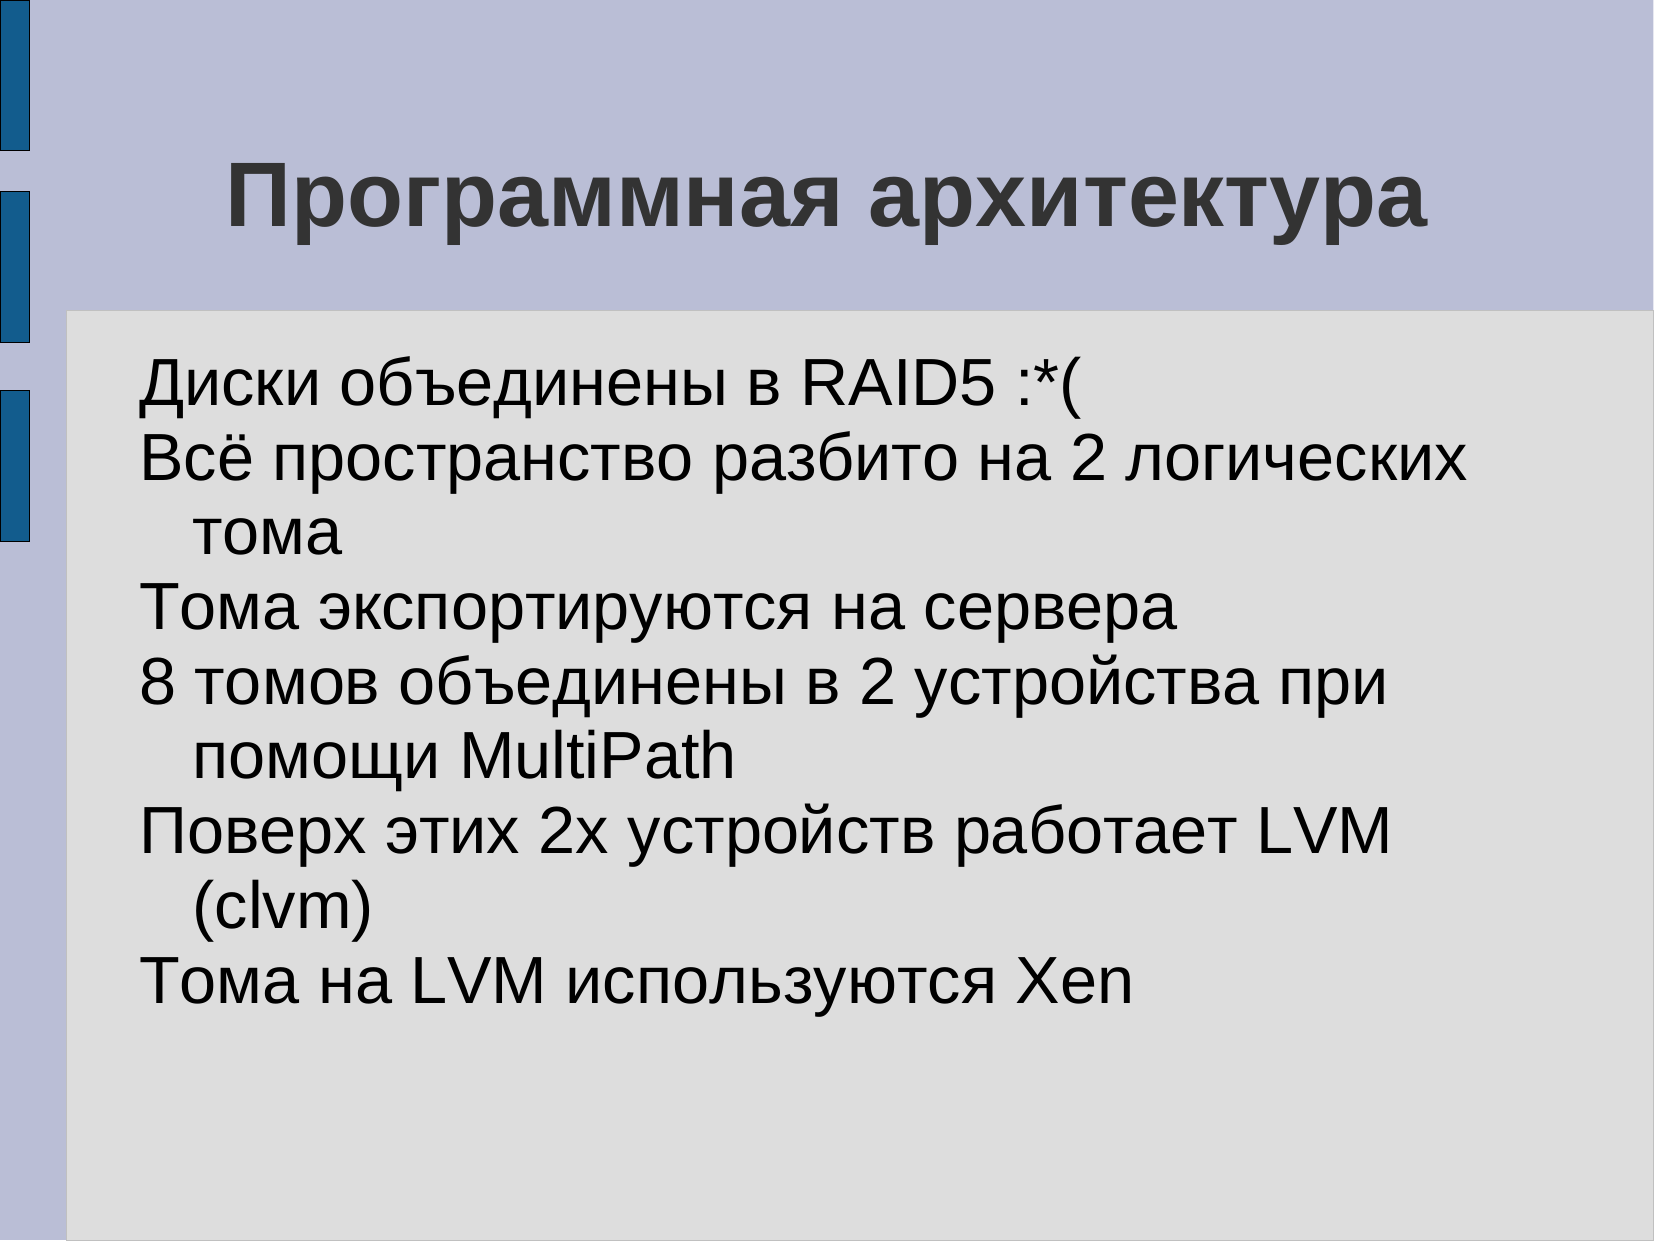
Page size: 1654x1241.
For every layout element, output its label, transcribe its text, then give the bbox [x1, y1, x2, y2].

title Программная архитектура [121, 98, 1534, 291]
list Диски объединены в RAID5 :*( Всё пространство разбито на 2 логических тома Тома экспортируются на сервера 8 томов объединены в 2 устройства при помощи MultiPath Поверх этих 2х устройств работает LVM (clvm) Тома на LVM используются Xen [121, 344, 1534, 1112]
